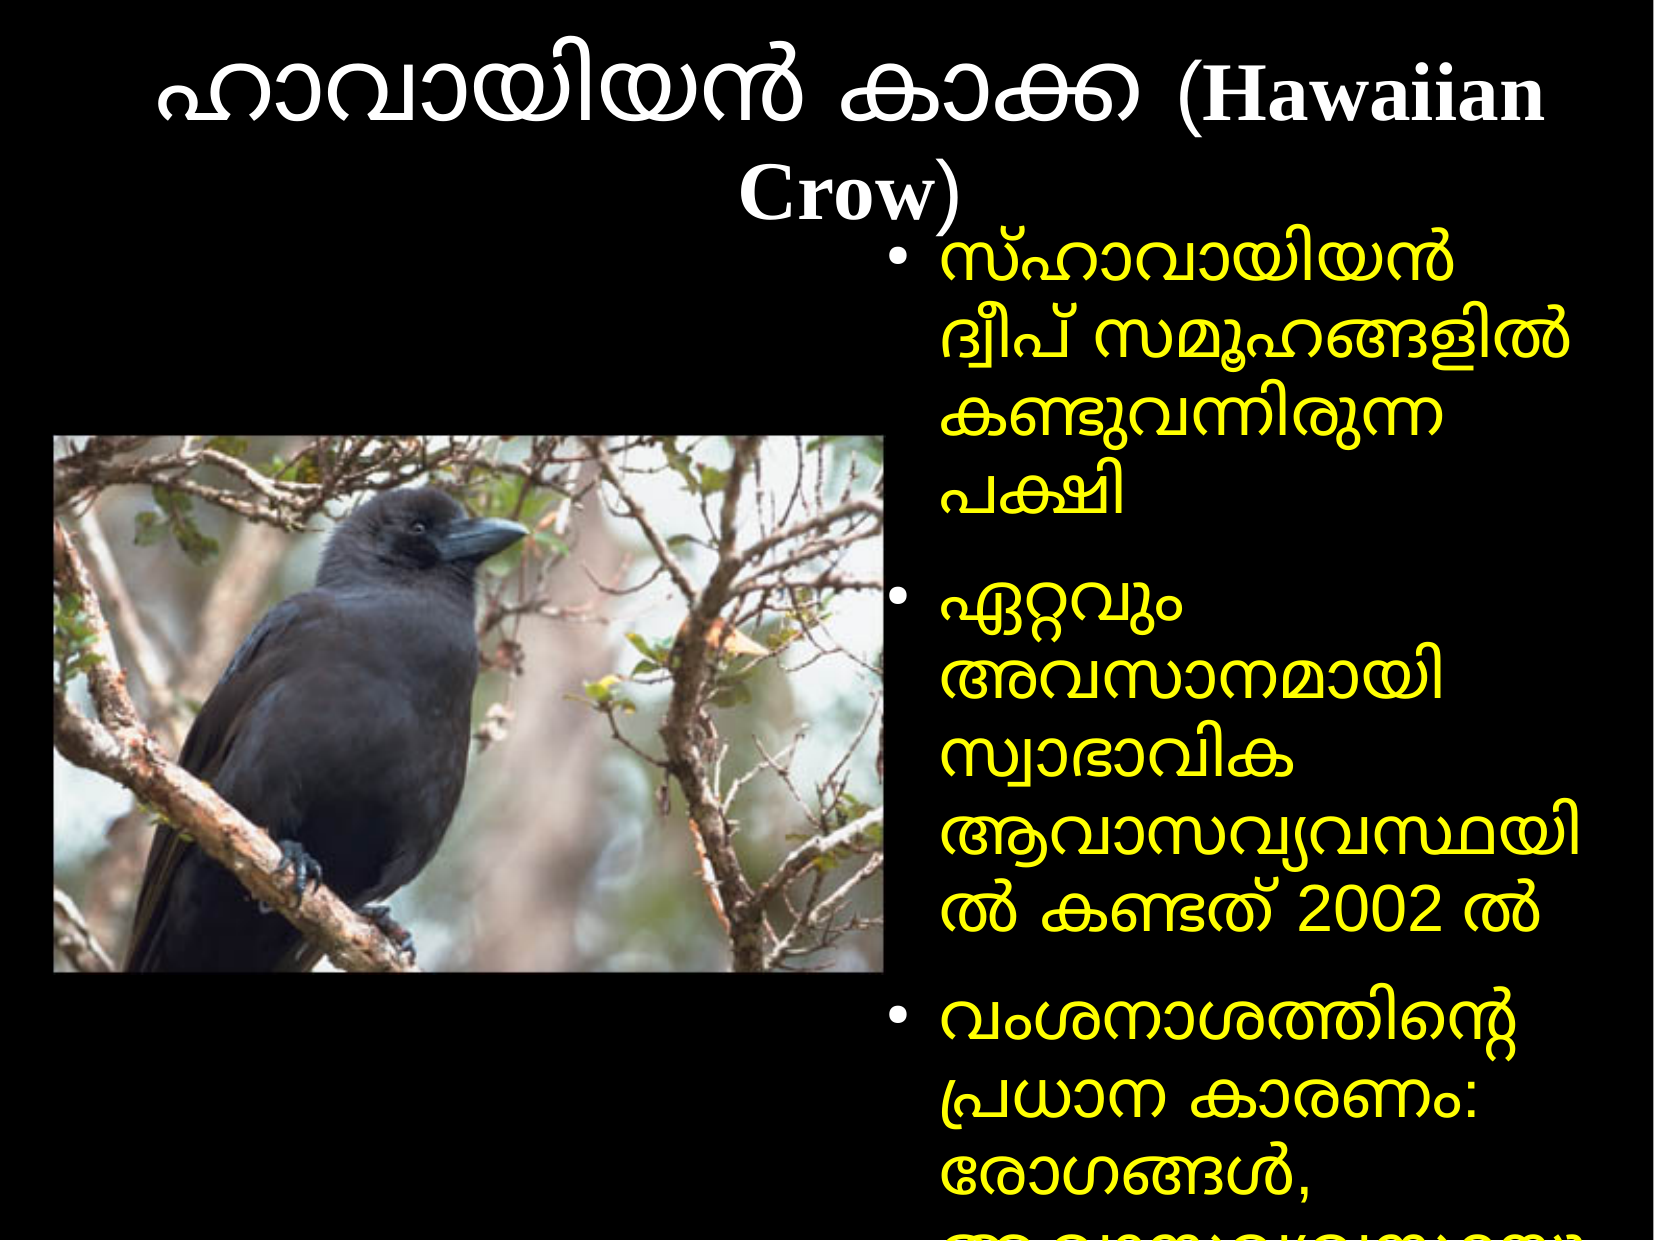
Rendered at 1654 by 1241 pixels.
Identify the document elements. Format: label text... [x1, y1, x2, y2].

title ഹാവായിയന്‍ കാക്ക (Hawaiian Crow) [106, 29, 1595, 237]
picture [52, 434, 886, 975]
list സ്ഹാവായിയന്‍ ദ്വീപ് സമൂഹങ്ങളില്‍ കണ്ടുവന്നിരുന്ന പക്ഷി ഏറ്റവും അവസാനമായി സ്വാഭാവിക ആവാസവ്യവസ്ഥയില്‍ കണ്ടത് 2002 ല്‍ വംശനാശത്തിന്റെ പ്രധാന കാരണം: രോഗങ്ങള്‍, ആവാസവ്യവസ്ഥയുടെ നാശം [868, 237, 1595, 1211]
